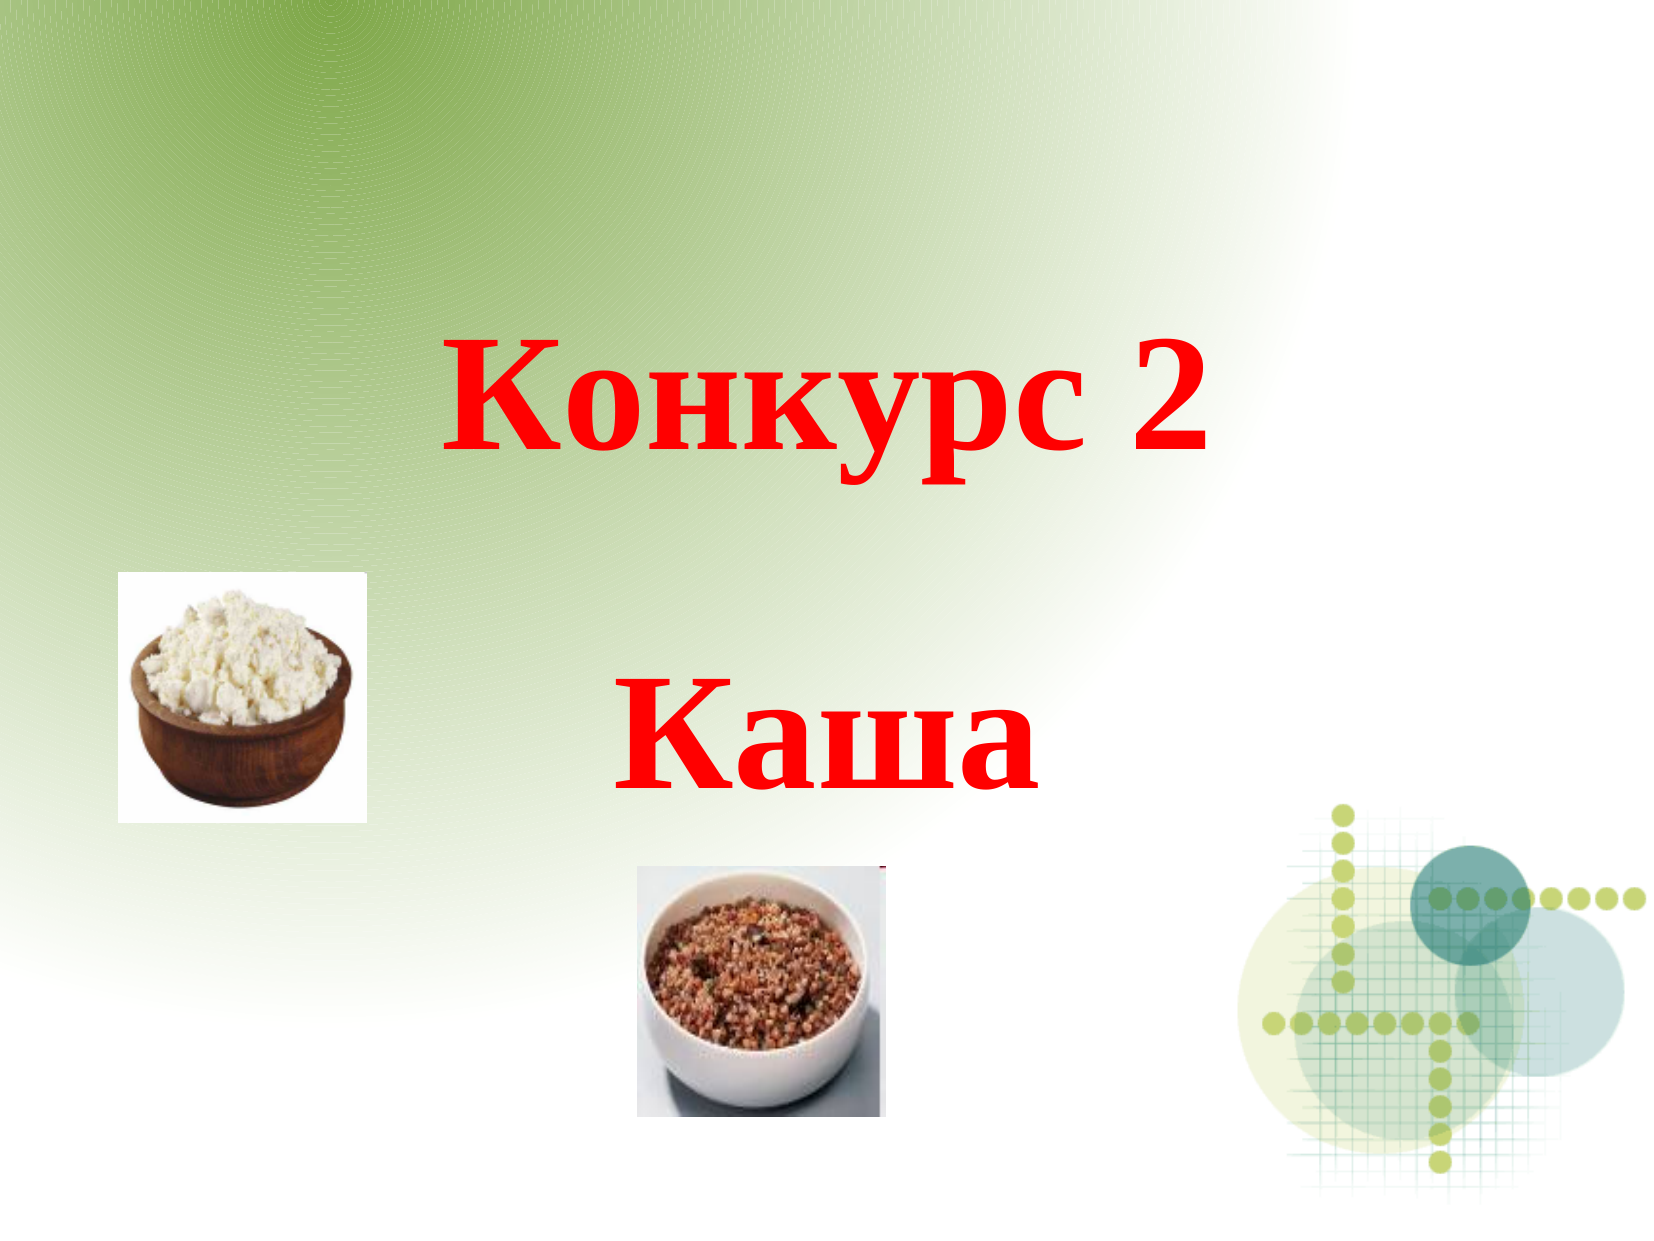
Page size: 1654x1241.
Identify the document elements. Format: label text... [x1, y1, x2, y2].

picture [118, 572, 367, 823]
subtitle Конкурс 2 Каша [121, 88, 1534, 1127]
picture [637, 866, 886, 1117]
